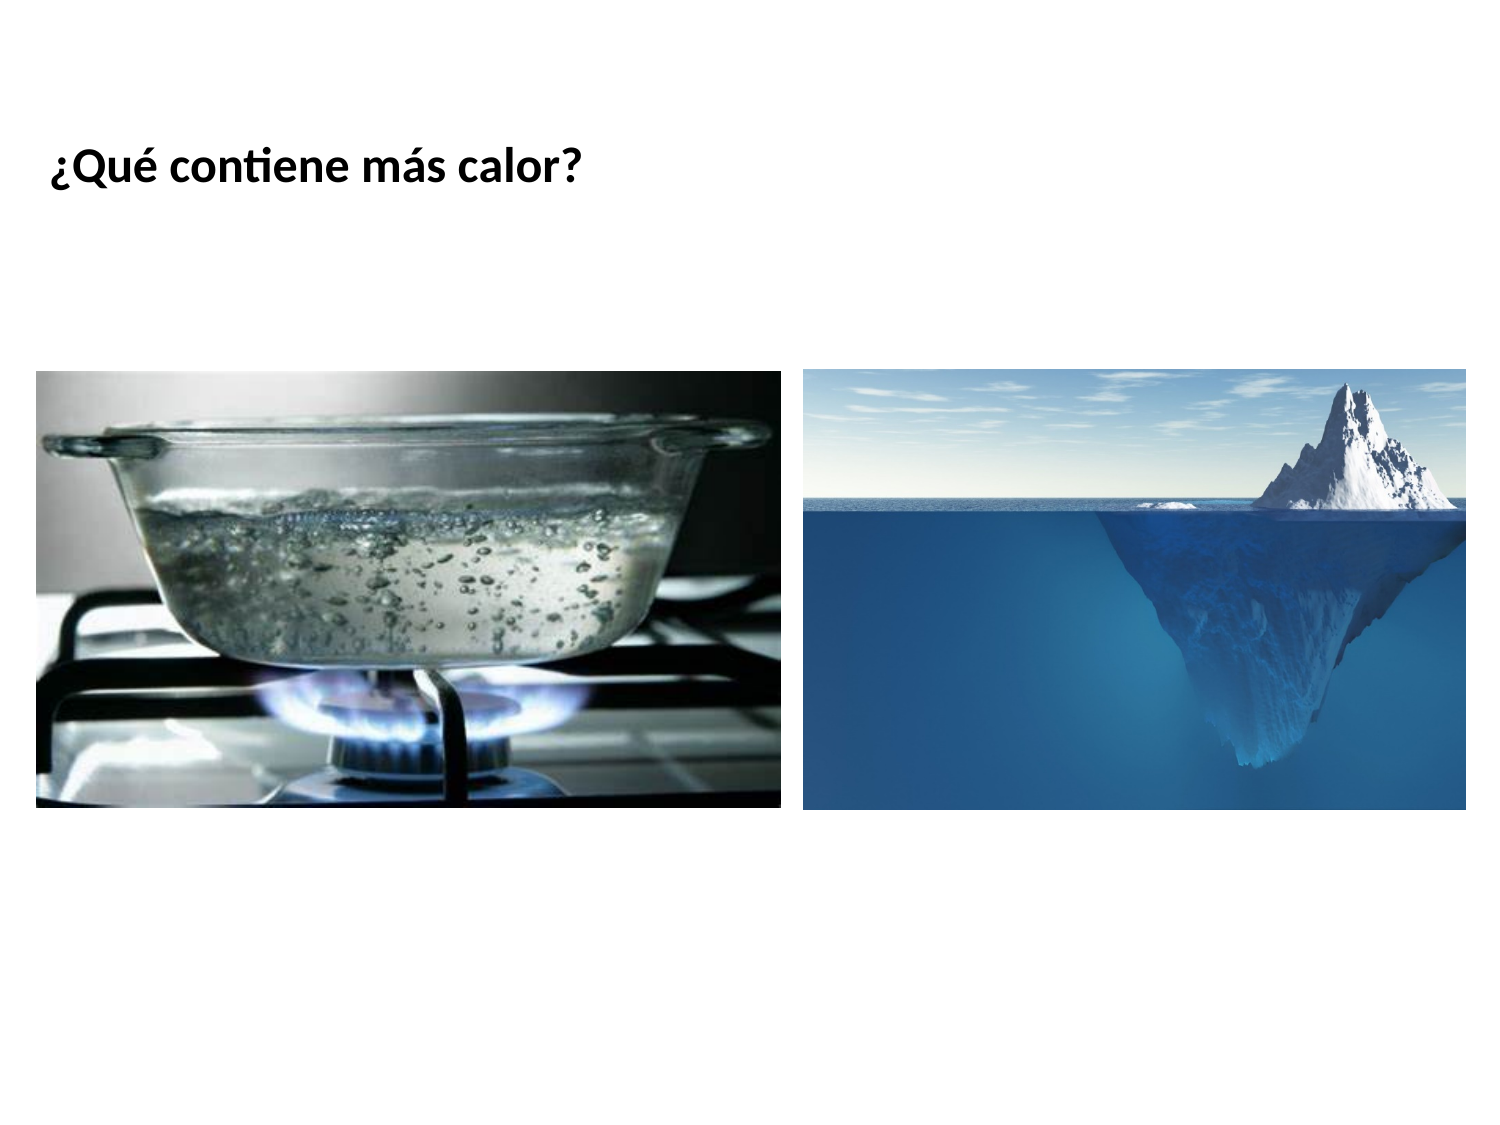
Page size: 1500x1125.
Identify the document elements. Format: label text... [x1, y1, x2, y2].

text_box ¿Qué contiene más calor? [34, 125, 599, 201]
picture [803, 369, 1466, 810]
picture [36, 371, 781, 808]
